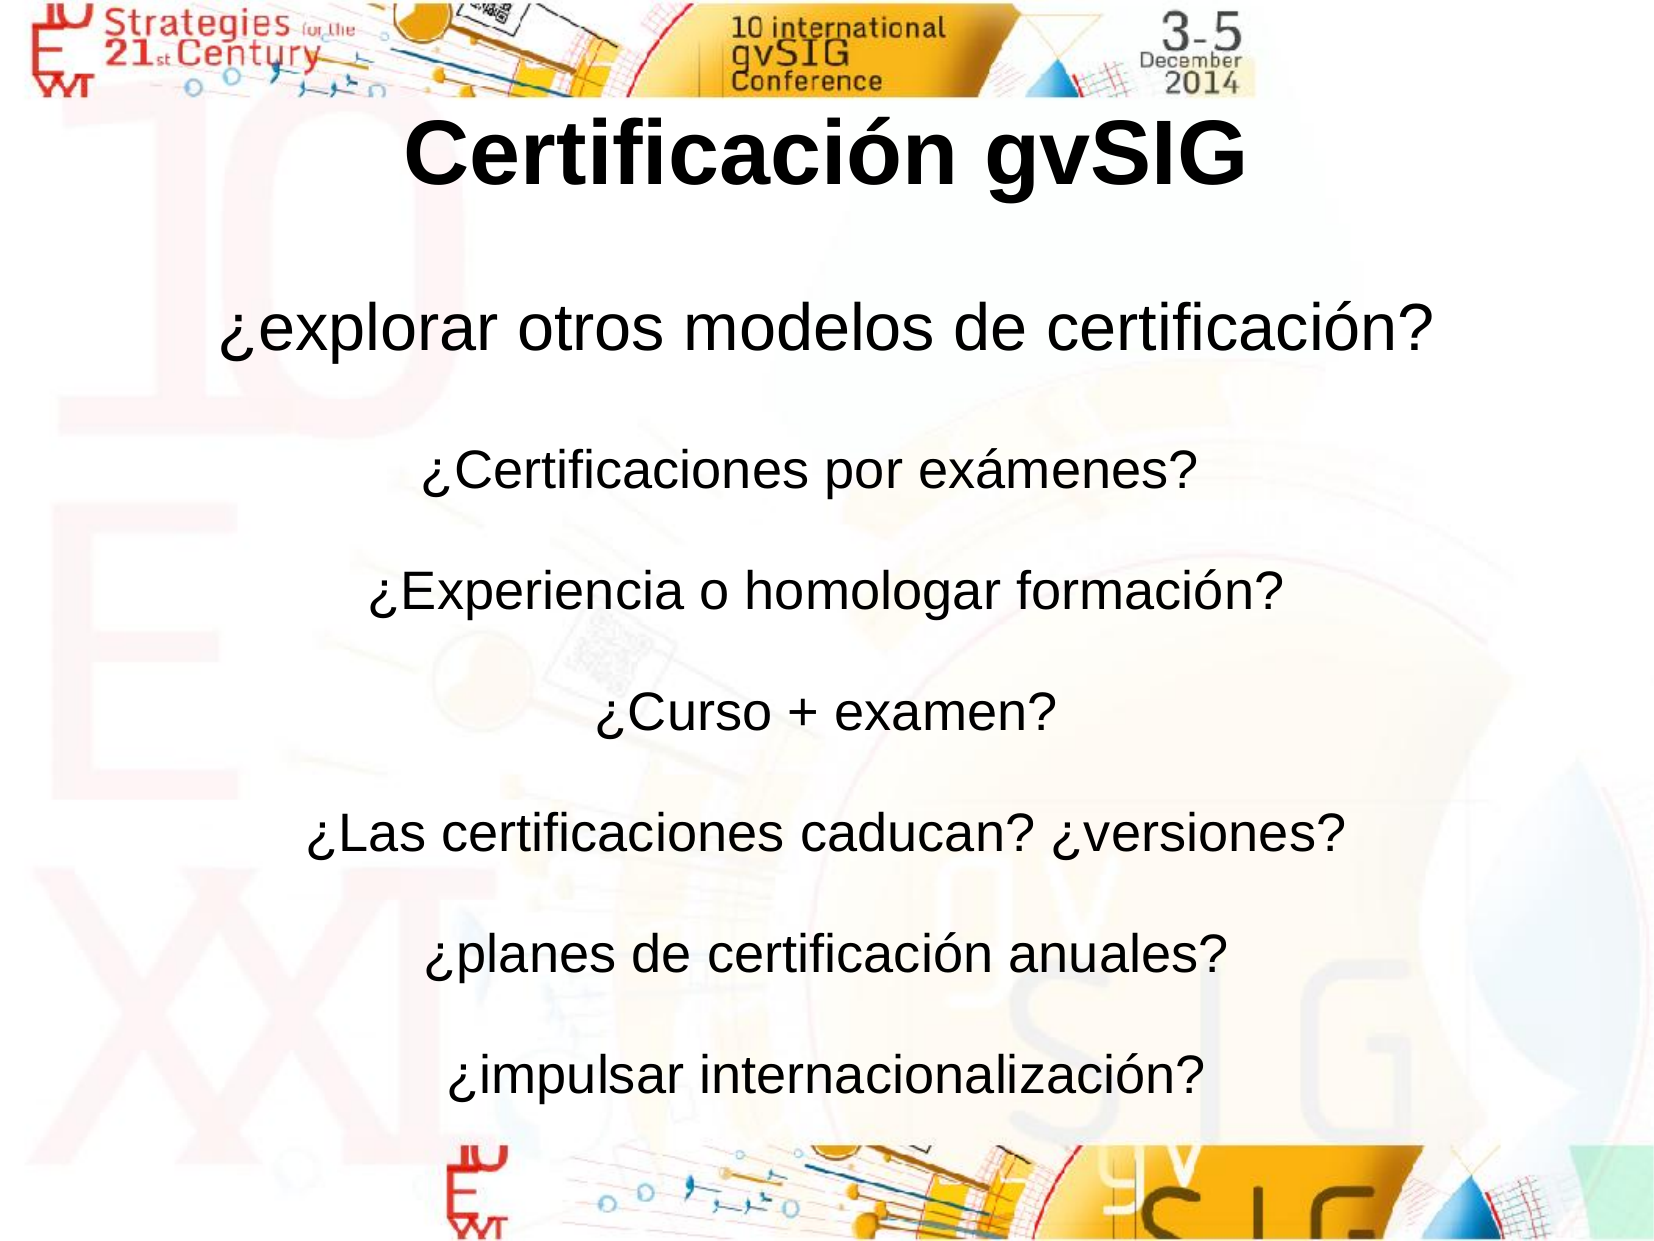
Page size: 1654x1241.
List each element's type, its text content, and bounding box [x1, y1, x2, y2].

title Certificación gvSIG [82, 49, 1571, 257]
picture [0, 0, 1654, 1241]
subtitle ¿explorar otros modelos de certificación? ¿Certificaciones por exámenes? ¿Experiencia o homologar formación? ¿Curso + examen? ¿Las certificaciones caducan? ¿versiones? ¿planes de certificación anuales? ¿impulsar internacionalización? [82, 290, 1571, 1227]
